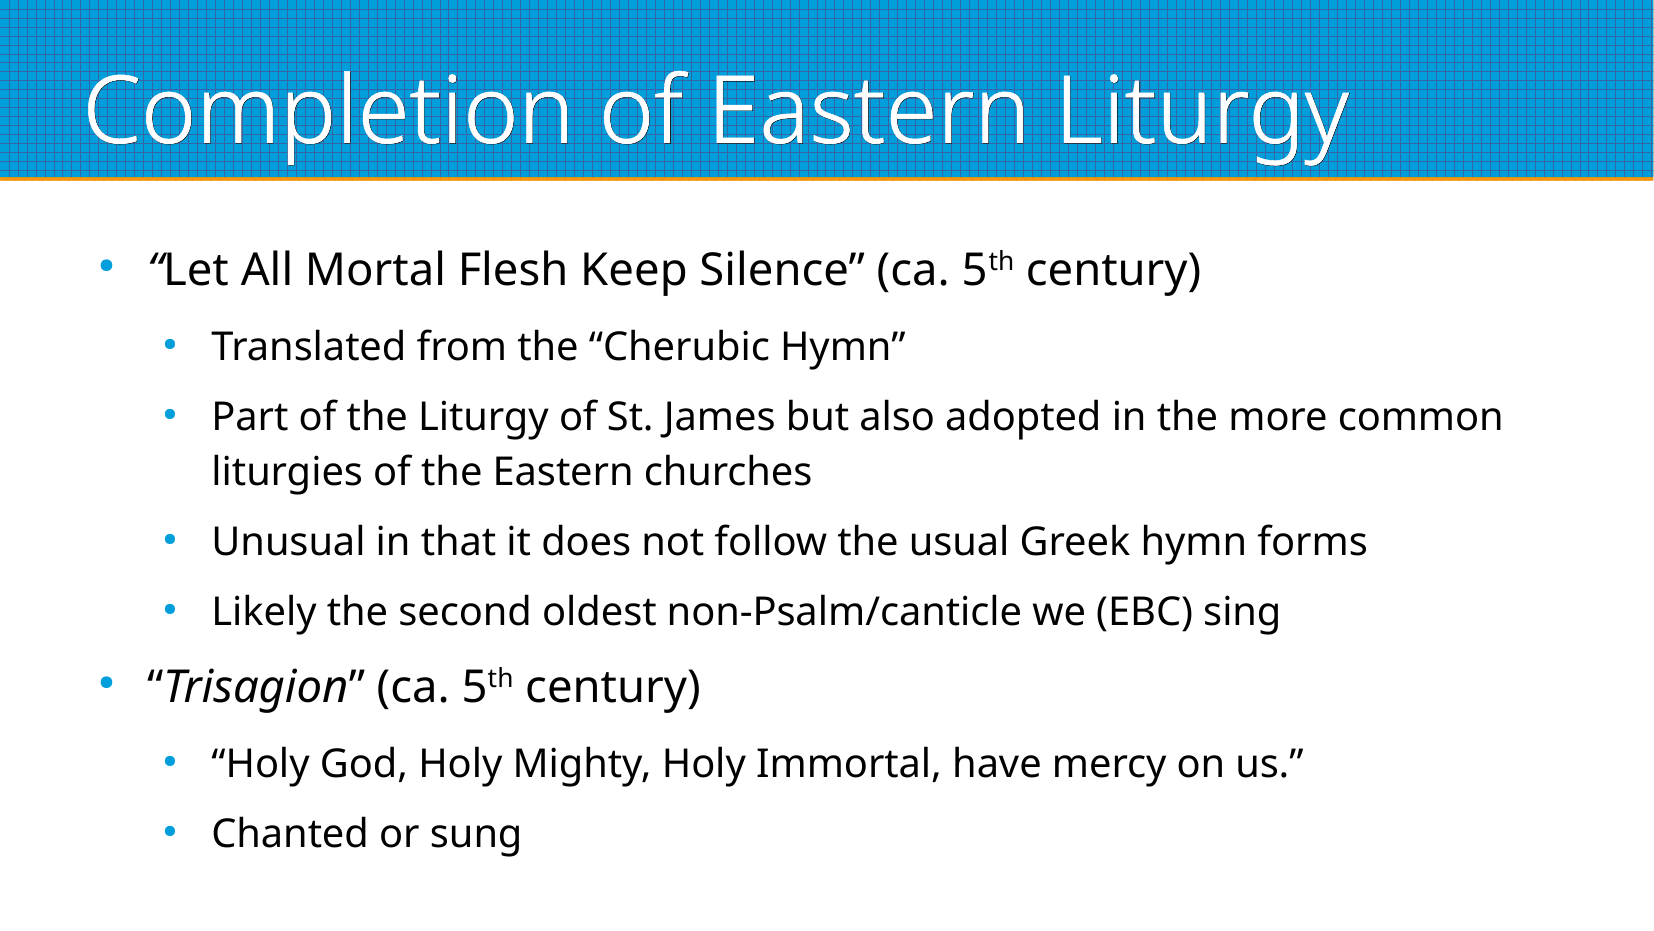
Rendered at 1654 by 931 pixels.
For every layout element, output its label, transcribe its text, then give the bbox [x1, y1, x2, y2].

list “Let All Mortal Flesh Keep Silence” (ca. 5th century) Translated from the “Cherubic Hymn” Part of the Liturgy of St. James but also adopted in the more common liturgies of the Eastern churches Unusual in that it does not follow the usual Greek hymn forms Likely the second oldest non-Psalm/canticle we (EBC) sing “Trisagion” (ca. 5th century) “Holy God, Holy Mighty, Holy Immortal, have mercy on us.” Chanted or sung [82, 236, 1613, 863]
title Completion of Eastern Liturgy [82, 14, 1571, 171]
